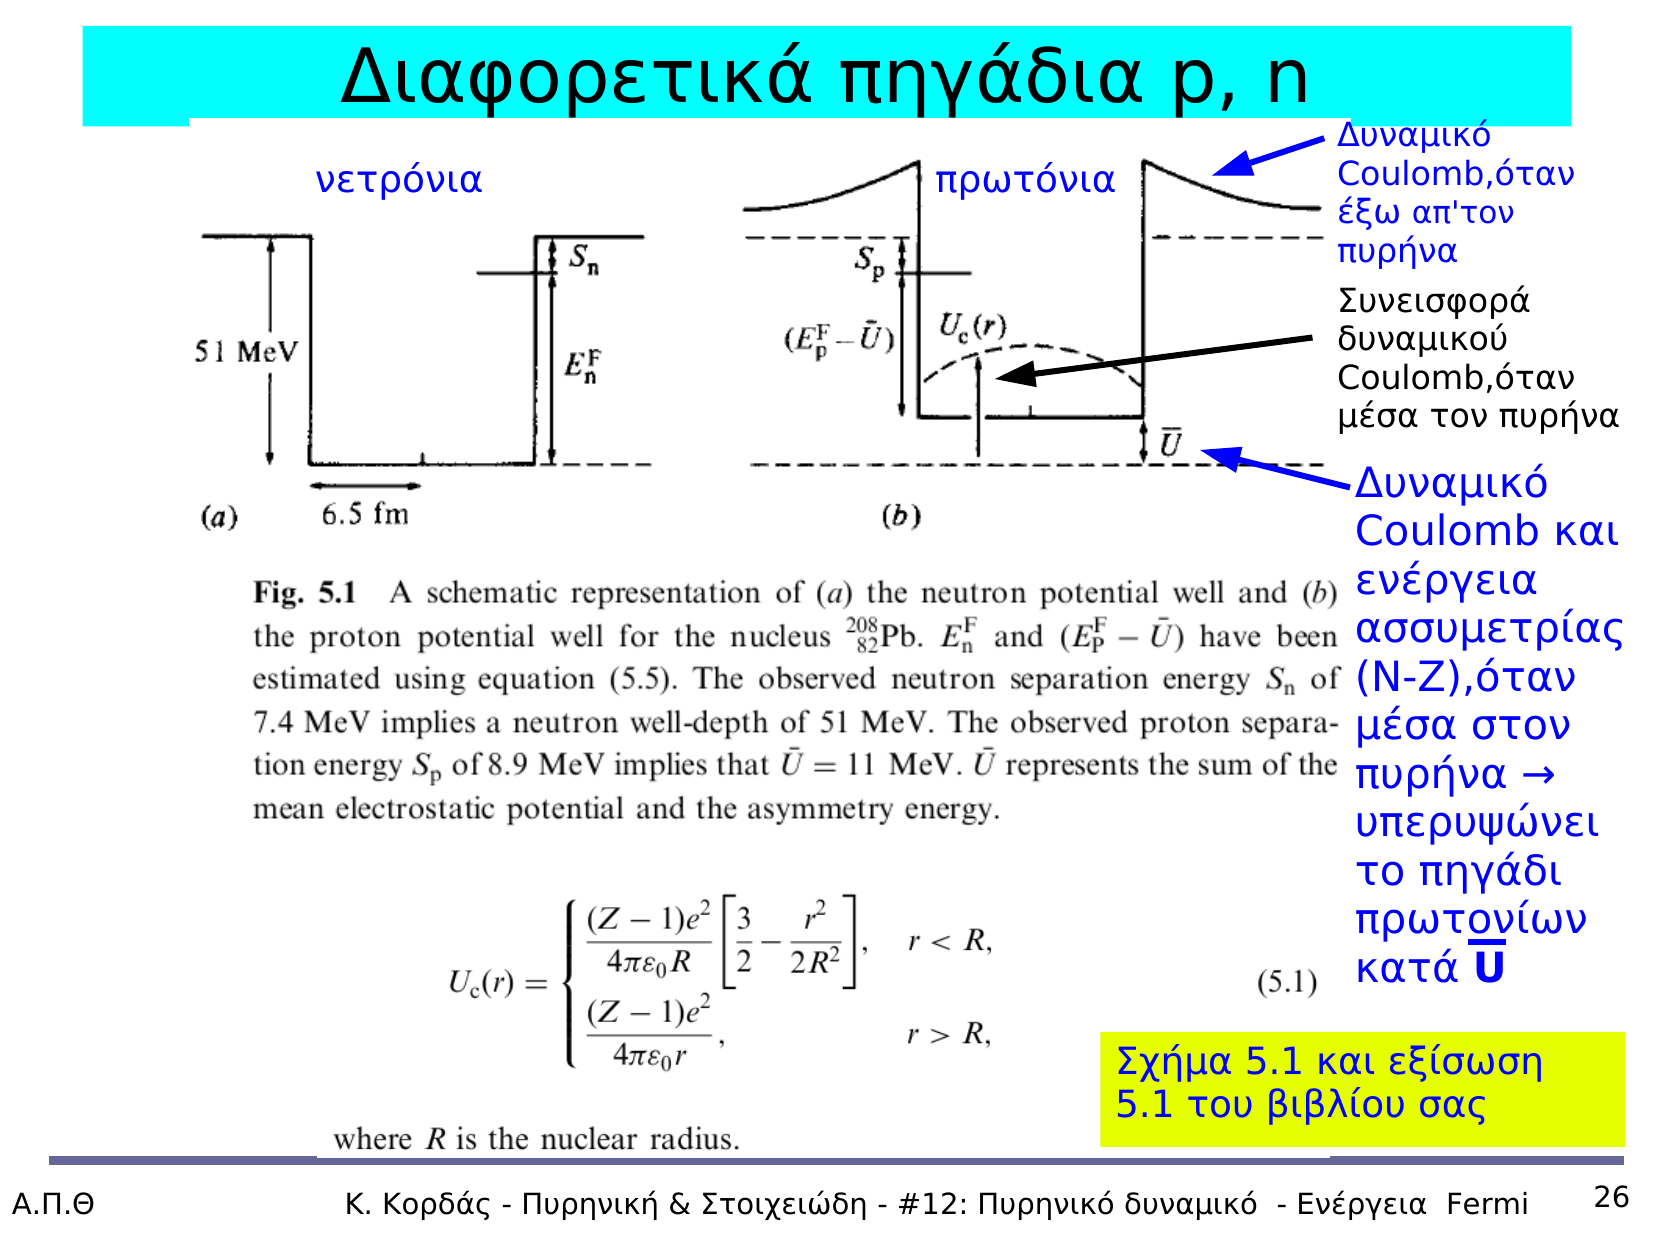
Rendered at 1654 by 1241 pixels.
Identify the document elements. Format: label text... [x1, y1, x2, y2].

picture [189, 118, 1351, 839]
title Διαφορετικά πηγάδια p, n [82, 25, 1571, 127]
text_box πρωτόνια [920, 150, 1183, 209]
text_box Σχήμα 5.1 και εξίσωση 5.1 του βιβλίου σας [1100, 1031, 1626, 1147]
text_box νετρόνια [300, 150, 563, 209]
text_box Δυναμικό Coulomb,όταν έξω απ'τον πυρήνα [1322, 108, 1654, 274]
text_box Συνεισφορά δυναμικού Coulomb,όταν μέσα τον πυρήνα [1322, 274, 1654, 443]
picture [317, 857, 1330, 1158]
text_box Δυναμικό Coulomb και ενέργεια ασσυμετρίας (Ν-Ζ),όταν μέσα στον πυρήνα → υπερυψώνει το πηγάδι πρωτονίων κατά U [1340, 451, 1654, 1006]
